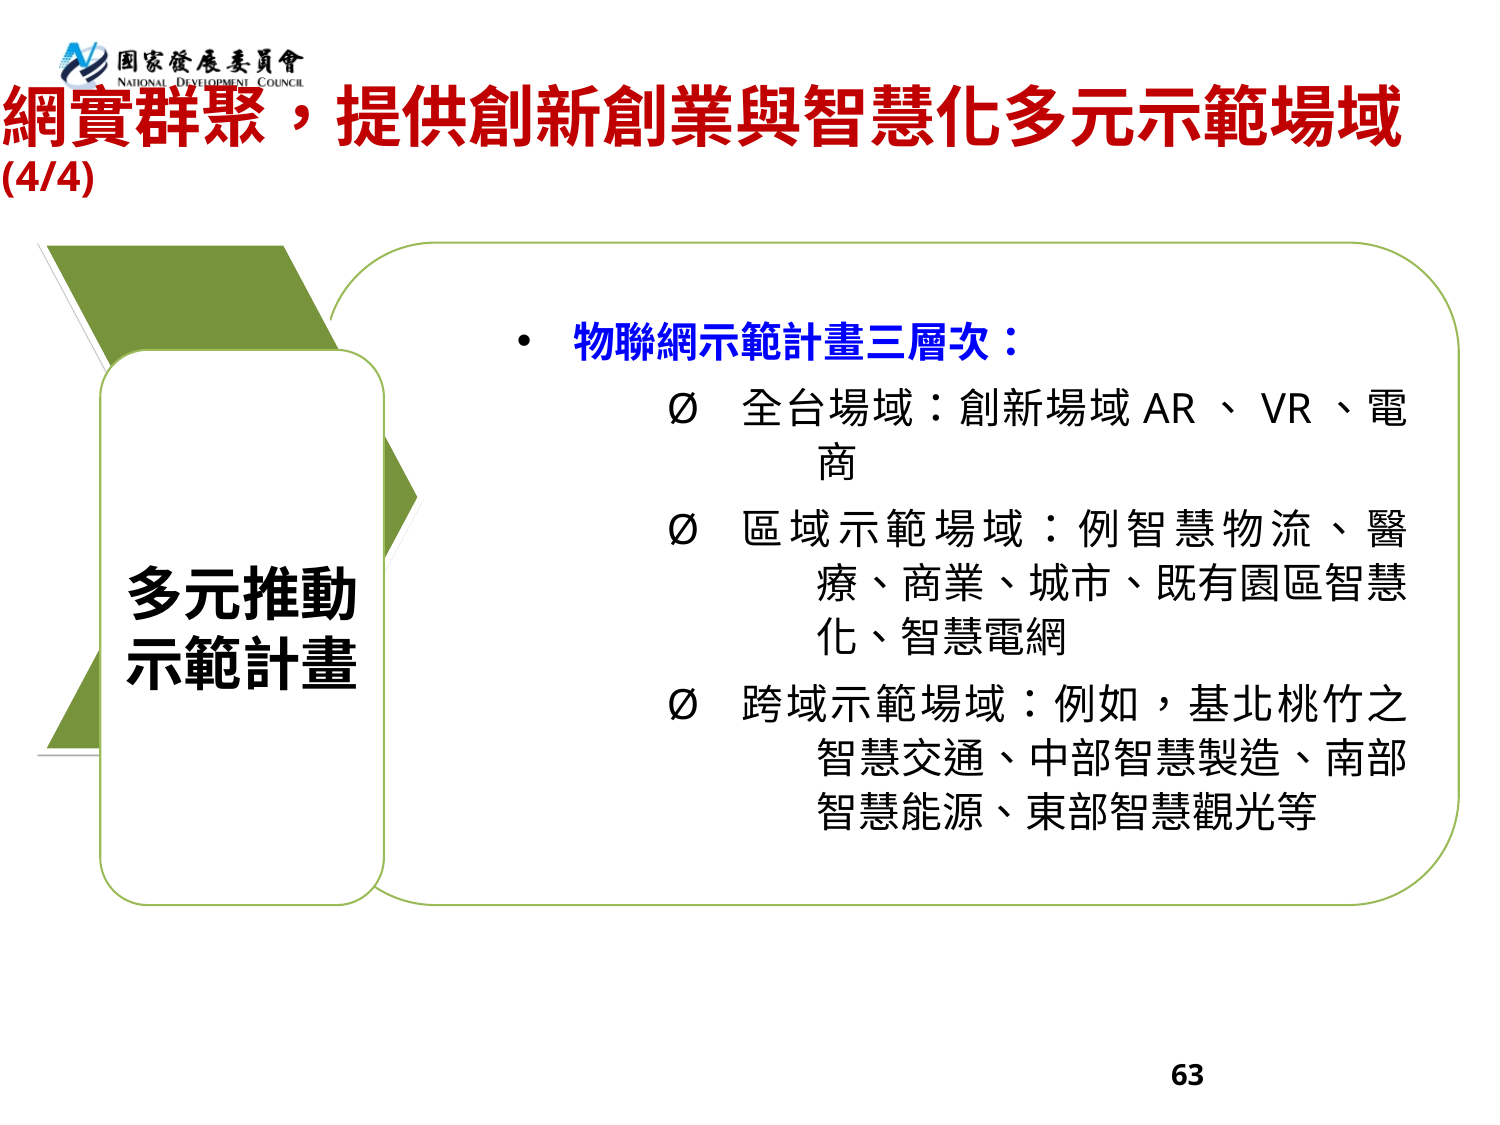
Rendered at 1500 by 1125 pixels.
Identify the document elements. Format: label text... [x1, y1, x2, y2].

text_box [384, 427, 422, 567]
text_box 物聯網示範計畫三層次： 全台場域：創新場域AR、VR、電商 區域示範場域：例智慧物流、醫療、商業、城市、既有園區智慧化、智慧電網 跨域示範場域：例如，基北桃竹之智慧交通、中部智慧製造、南部智慧能源、東部智慧觀光等 [329, 242, 1459, 906]
text_box 多元推動示範計畫 [100, 349, 384, 906]
text_box 63 [1156, 1045, 1500, 1106]
title 網實群聚，提供創新創業與智慧化多元示範場域(4/4) [0, 63, 1500, 222]
text_box [41, 242, 343, 369]
text_box [41, 641, 100, 752]
